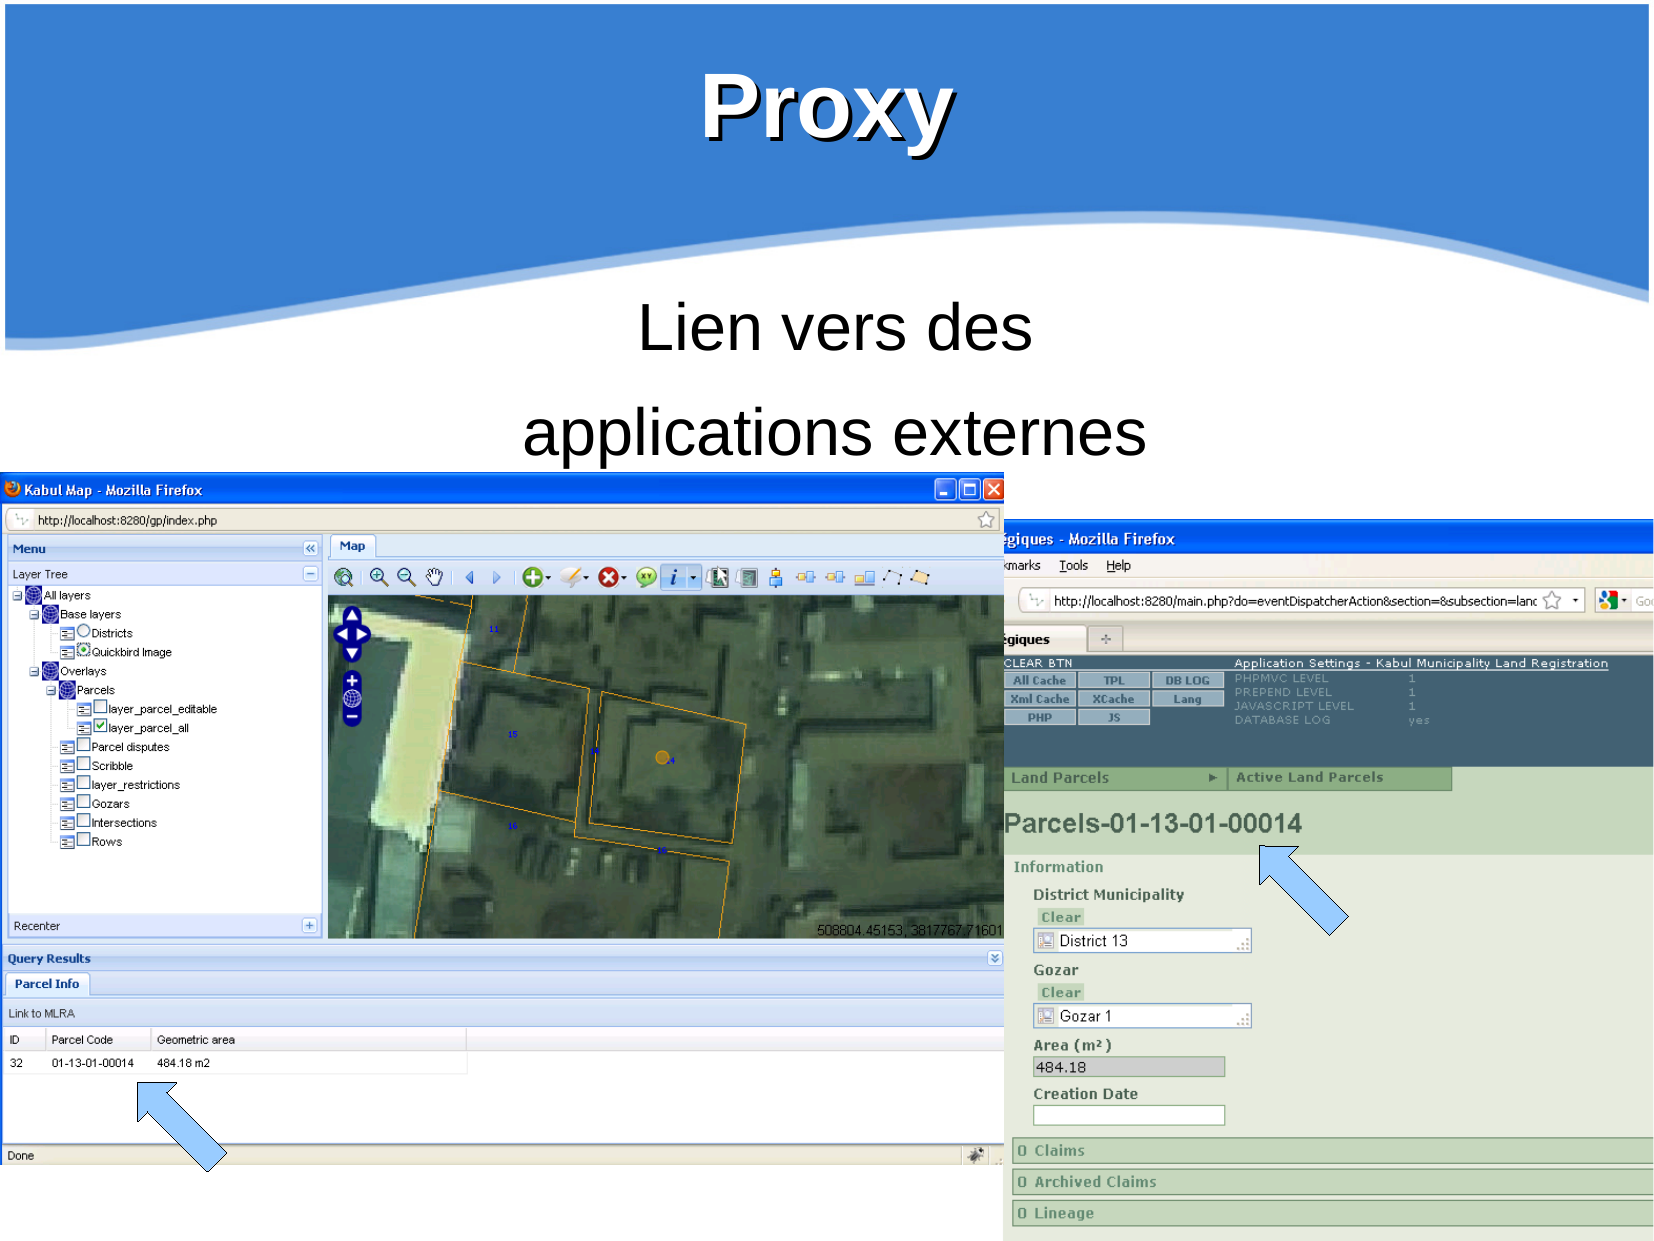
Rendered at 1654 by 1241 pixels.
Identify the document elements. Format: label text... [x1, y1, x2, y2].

title Proxy [82, 2, 1571, 210]
text_box [137, 1082, 227, 1172]
list Lien vers des applications externes [82, 290, 1571, 470]
text_box [1259, 845, 1349, 936]
picture [0, 0, 1654, 1241]
